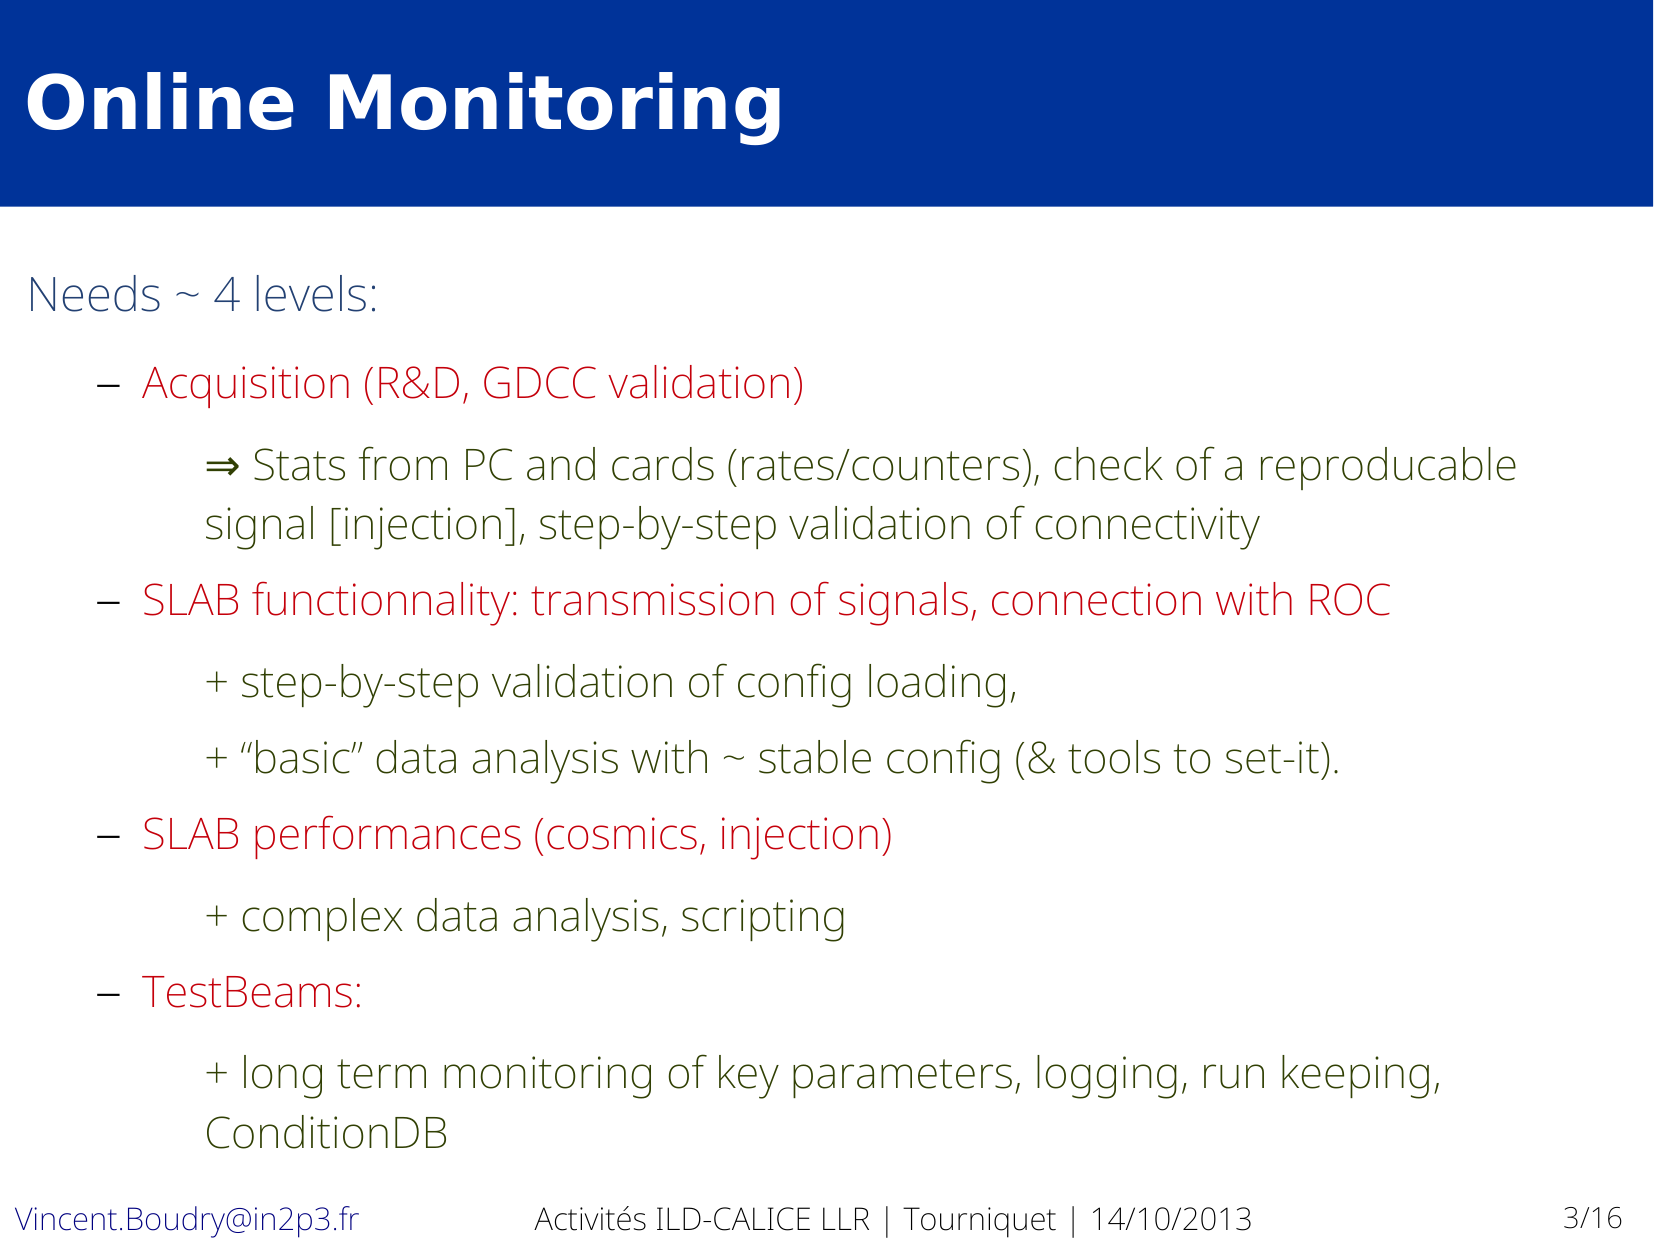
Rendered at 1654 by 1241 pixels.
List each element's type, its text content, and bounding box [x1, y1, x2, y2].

list Needs ~ 4 levels: Acquisition (R&D, GDCC validation) ⇒ Stats from PC and cards (rates/counters), check of a reproducable signal [injection], step-by-step validation of connectivity SLAB functionnality: transmission of signals, connection with ROC + step-by-step validation of config loading, + “basic” data analysis with ~ stable config (& tools to set-it). SLAB performances (cosmics, injection) + complex data analysis, scripting TestBeams: + long term monitoring of key parameters, logging, run keeping, ConditionDB [26, 260, 1631, 1172]
title Online Monitoring [24, 17, 1635, 191]
